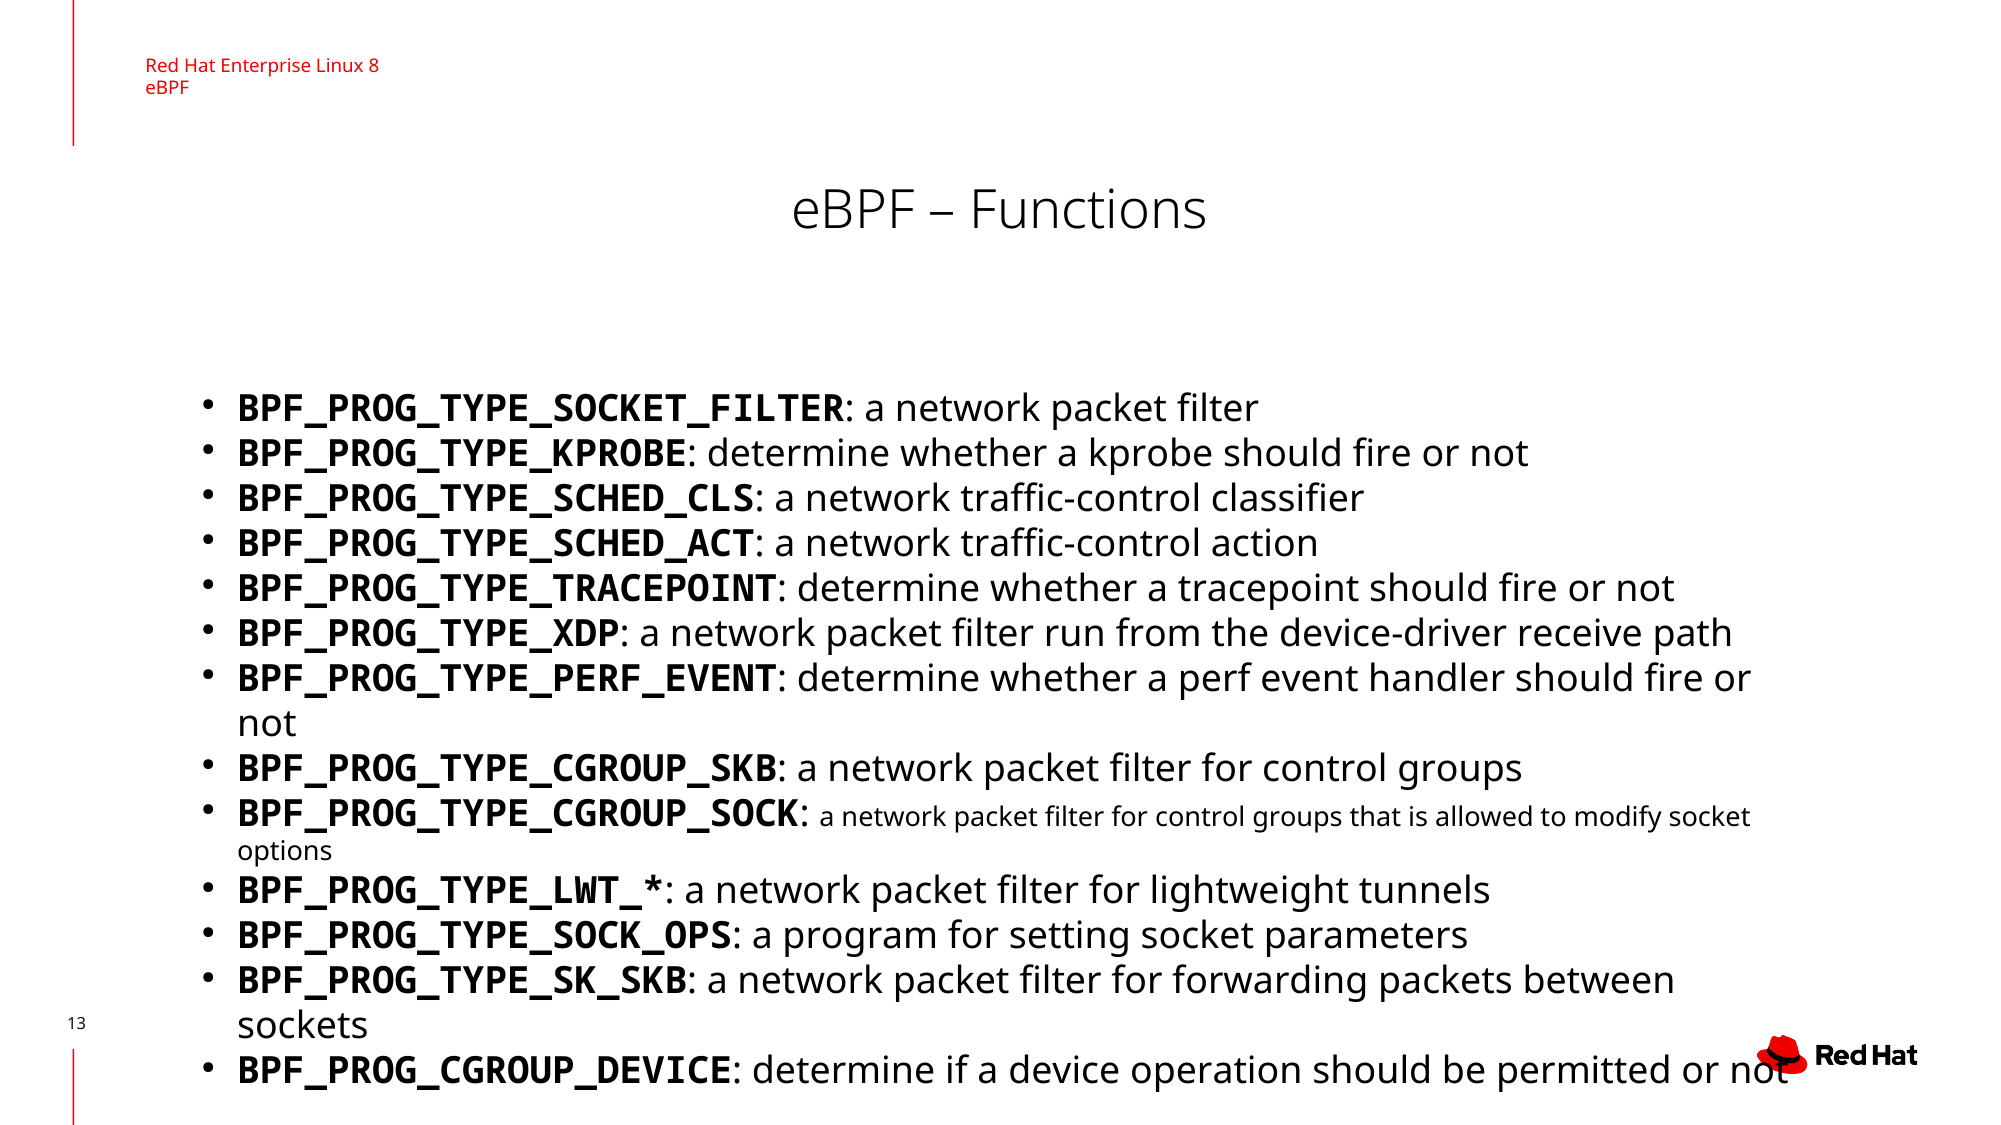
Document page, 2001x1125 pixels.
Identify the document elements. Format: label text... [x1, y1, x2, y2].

text_box BPF_PROG_TYPE_SOCKET_FILTER: a network packet filter BPF_PROG_TYPE_KPROBE: determine whether a kprobe should fire or not BPF_PROG_TYPE_SCHED_CLS: a network traffic-control classifier BPF_PROG_TYPE_SCHED_ACT: a network traffic-control action BPF_PROG_TYPE_TRACEPOINT: determine whether a tracepoint should fire or not BPF_PROG_TYPE_XDP: a network packet filter run from the device-driver receive path BPF_PROG_TYPE_PERF_EVENT: determine whether a perf event handler should fire or not BPF_PROG_TYPE_CGROUP_SKB: a network packet filter for control groups BPF_PROG_TYPE_CGROUP_SOCK: a network packet filter for control groups that is allowed to modify socket options BPF_PROG_TYPE_LWT_*: a network packet filter for lightweight tunnels BPF_PROG_TYPE_SOCK_OPS: a program for setting socket parameters BPF_PROG_TYPE_SK_SKB: a network packet filter for forwarding packets between sockets BPF_PROG_CGROUP_DEVICE: determine if a device operation should be permitted or not [186, 376, 1824, 1029]
title eBPF – Functions [287, 155, 1713, 315]
subtitle Red Hat Enterprise Linux 8 eBPF [73, 9, 918, 143]
picture [1757, 1065, 1769, 1074]
picture [1757, 1035, 1918, 1074]
